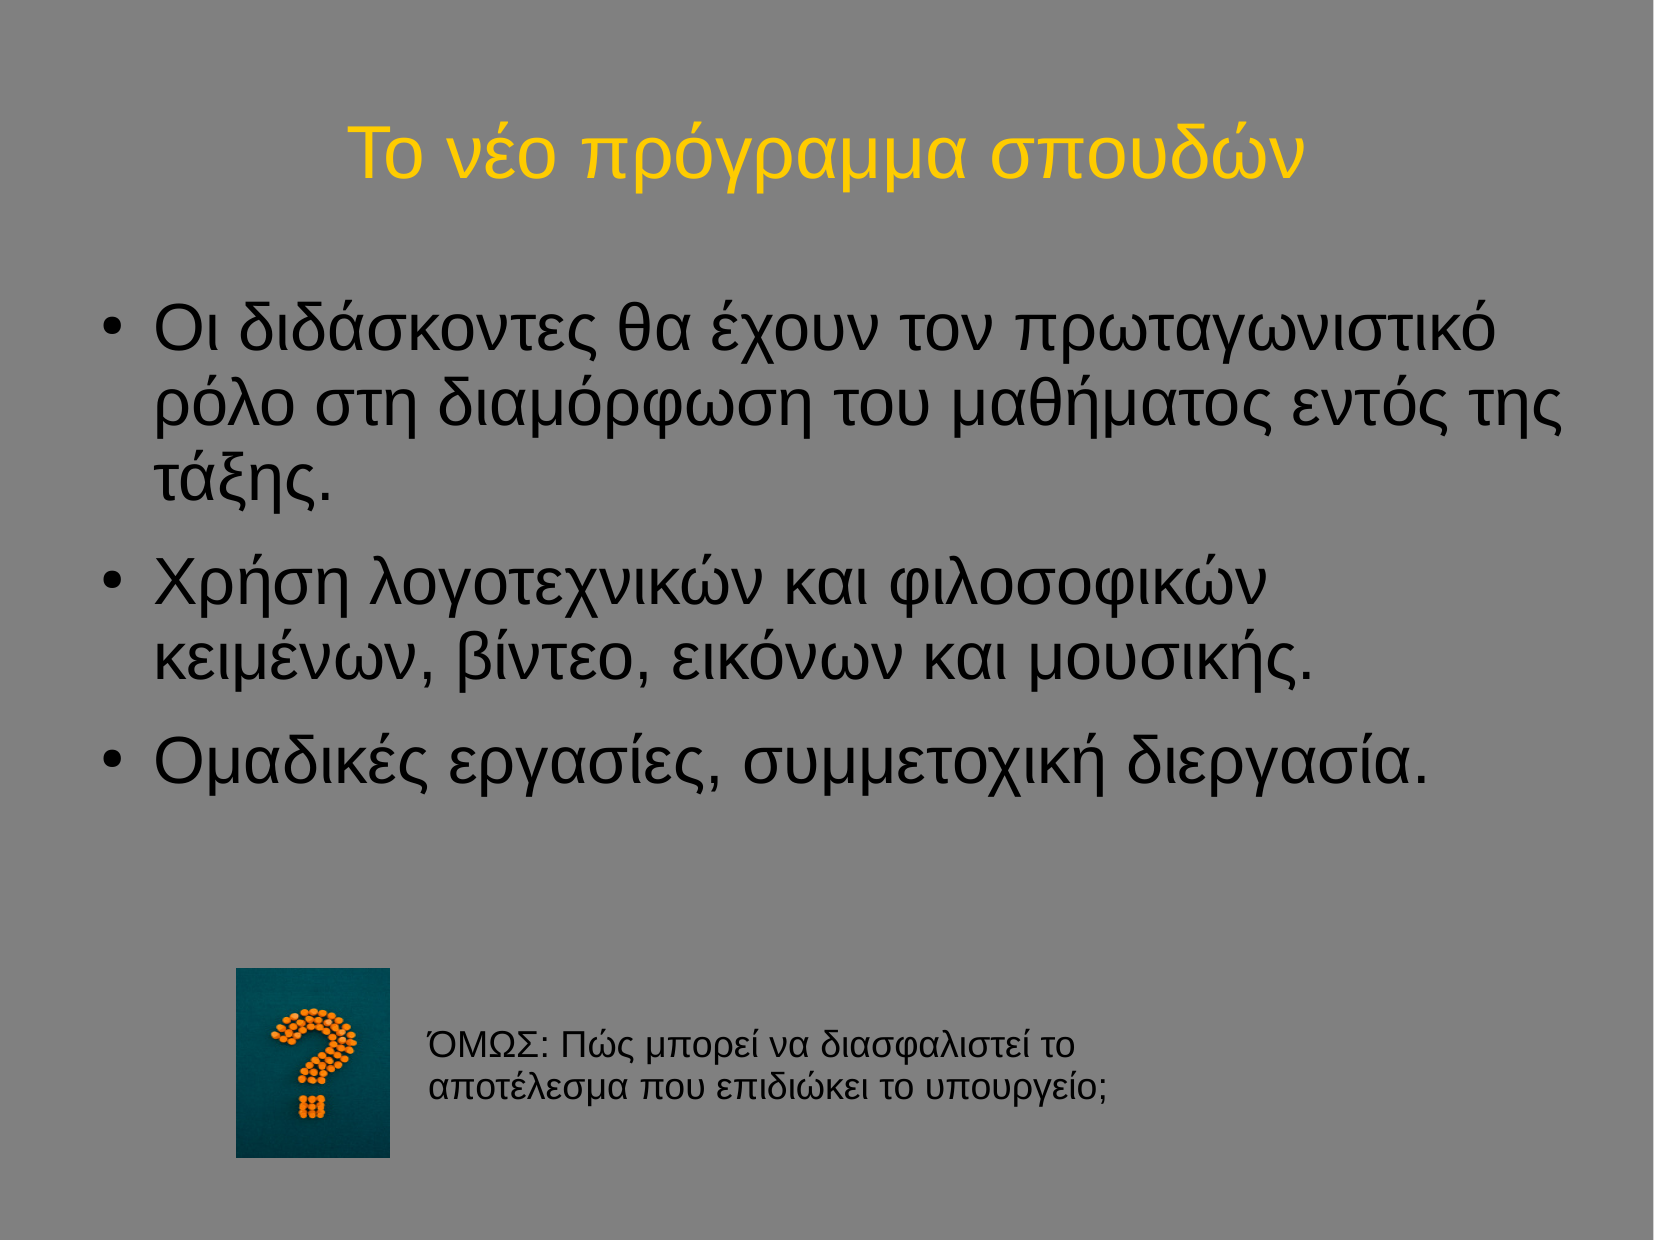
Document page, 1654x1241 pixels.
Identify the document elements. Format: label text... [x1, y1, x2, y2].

title Το νέο πρόγραμμα σπουδών [82, 49, 1571, 257]
list Οι διδάσκοντες θα έχουν τον πρωταγωνιστικό ρόλο στη διαμόρφωση του μαθήματος εντός της τάξης. Χρήση λογοτεχνικών και φιλοσοφικών κειμένων, βίντεο, εικόνων και μουσικής. Ομαδικές εργασίες, συμμετοχική διεργασία. [82, 290, 1571, 1109]
text_box ΌΜΩΣ: Πώς μπορεί να διασφαλιστεί το αποτέλεσμα που επιδιώκει το υπουργείο; [413, 1015, 1182, 1115]
picture [236, 968, 390, 1158]
